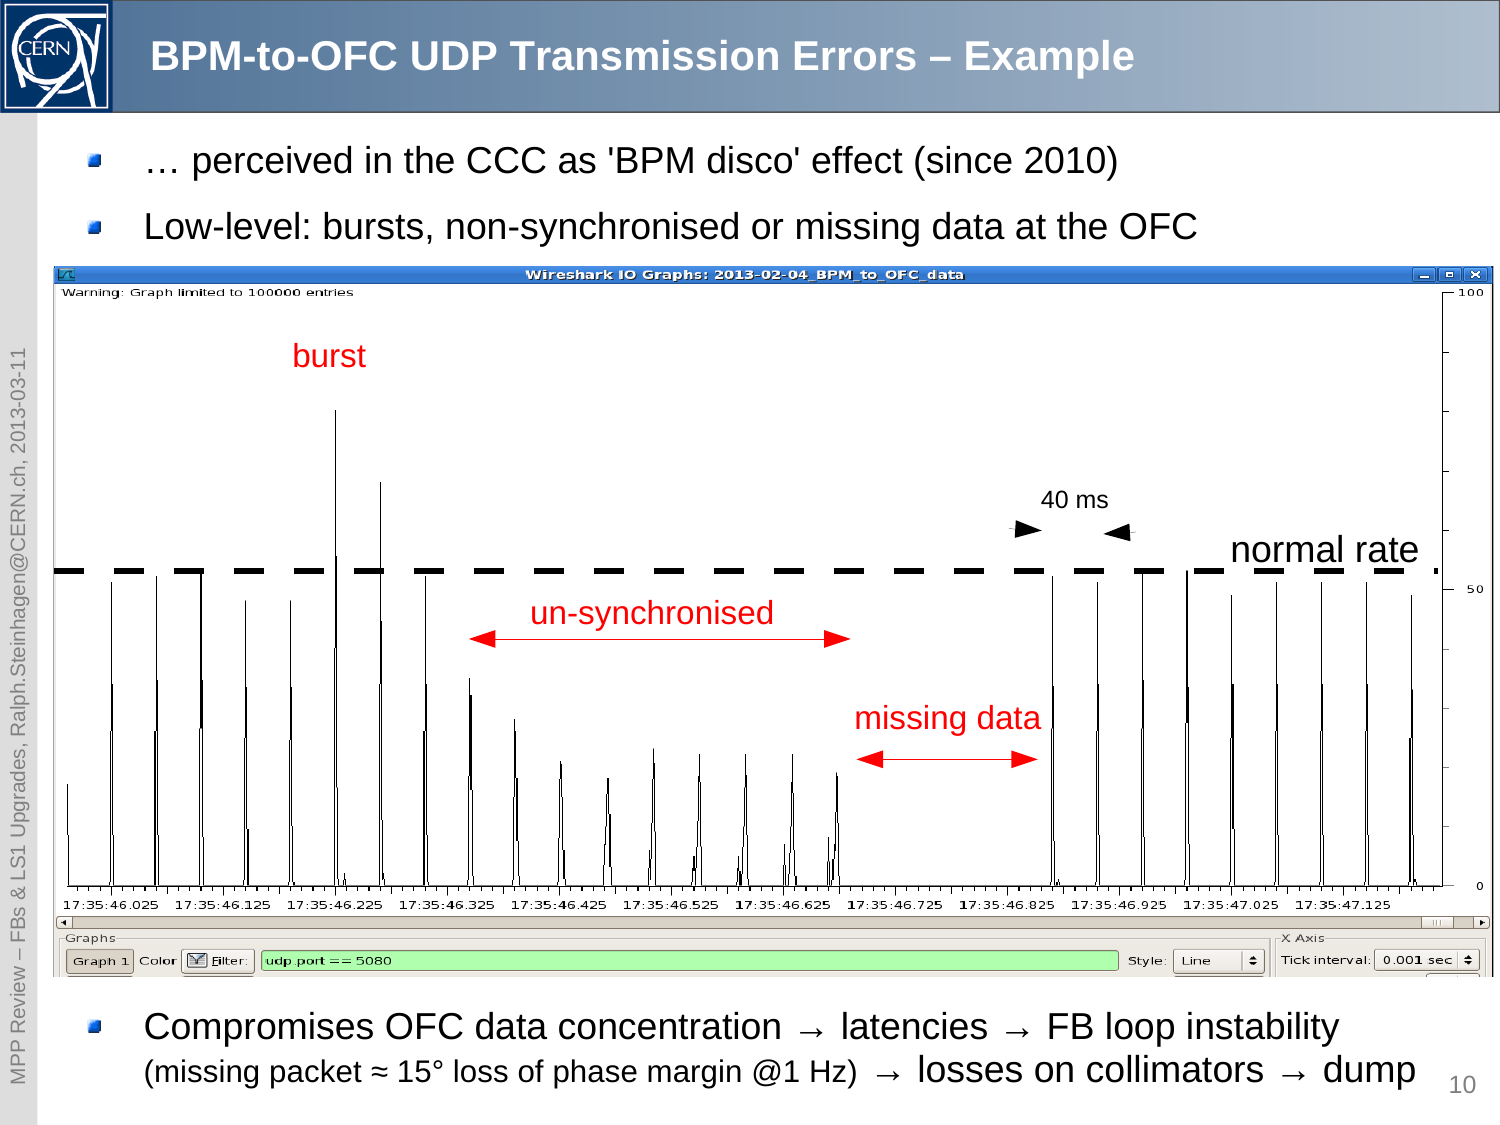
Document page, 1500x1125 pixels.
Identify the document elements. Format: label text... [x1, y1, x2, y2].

picture [0, 0, 113, 113]
text_box 40 ms [1026, 478, 1125, 522]
picture [53, 266, 1494, 977]
list … perceived in the CCC as 'BPM disco' effect (since 2010) Low-level: bursts, non-synchronised or missing data at the OFC Compromises OFC data concentration → latencies → FB loop instability (missing packet ≈ 15° loss of phase margin @1 Hz) → losses on collimators → dump [87, 137, 1438, 266]
text_box burst [277, 329, 382, 382]
text_box missing data [839, 692, 1057, 745]
title BPM-to-OFC UDP Transmission Errors – Example [150, 0, 1201, 113]
text_box un-synchronised [515, 587, 790, 639]
list … perceived in the CCC as 'BPM disco' effect (since 2010) Low-level: bursts, non-synchronised or missing data at the OFC Compromises OFC data concentration → latencies → FB loop instability (missing packet ≈ 15° loss of phase margin @1 Hz) → losses on collimators → dump [87, 977, 1438, 1091]
